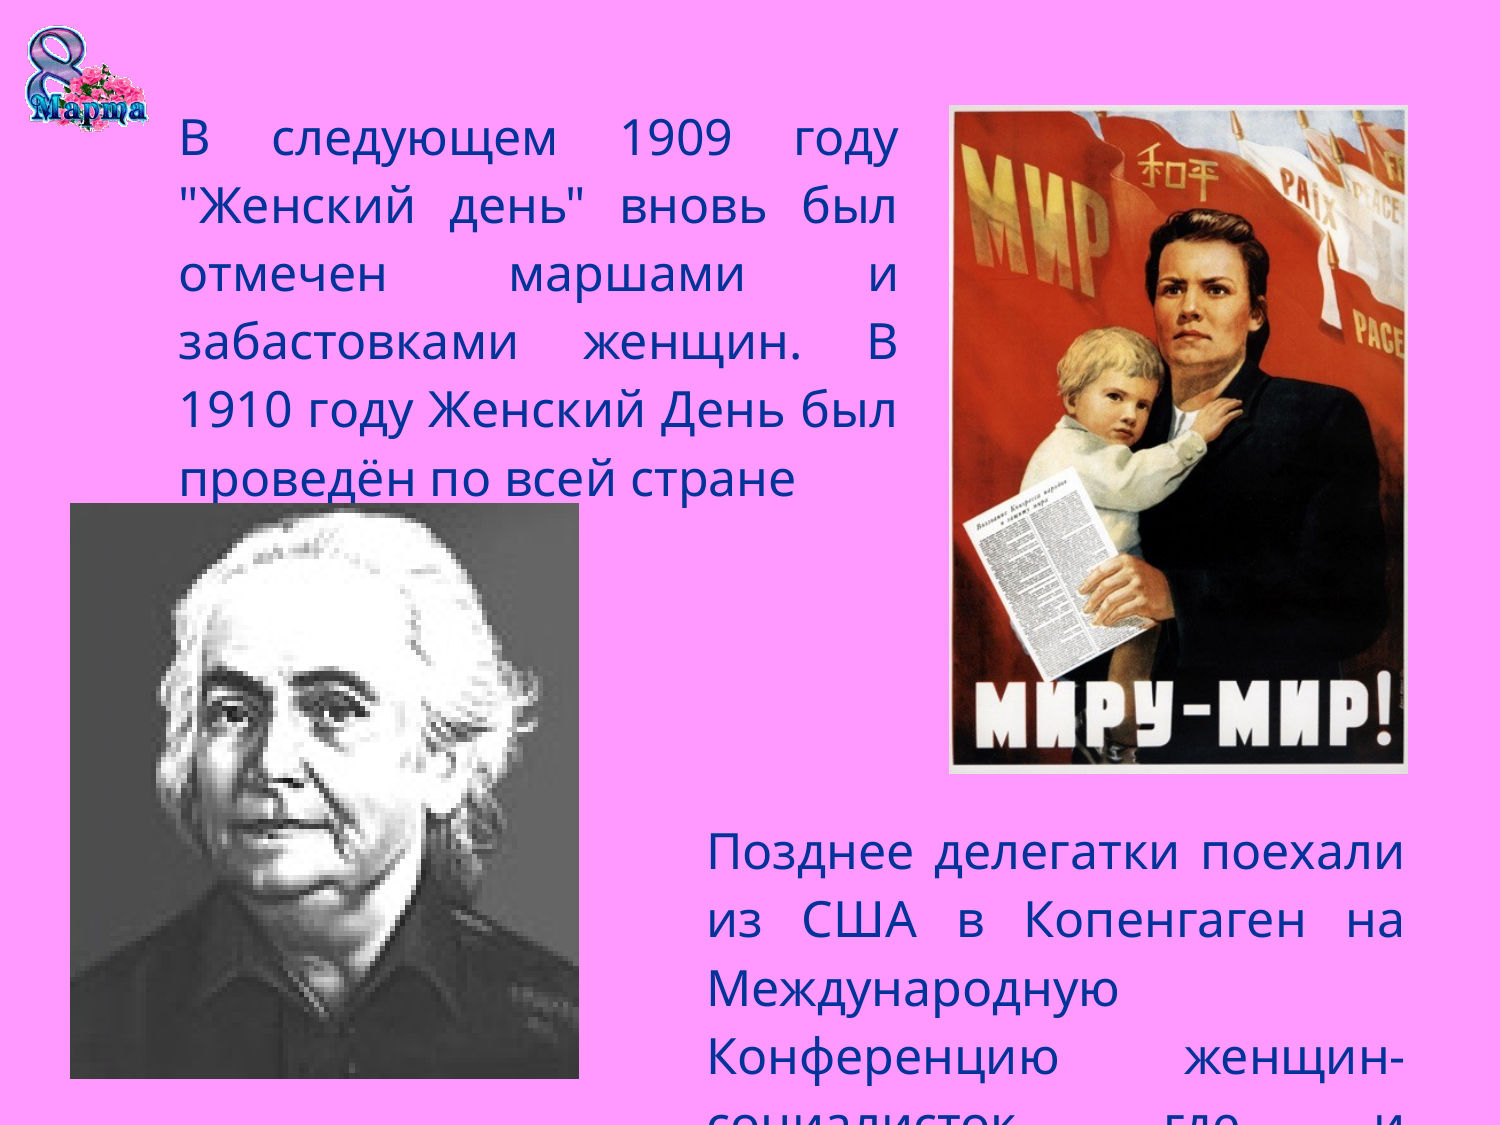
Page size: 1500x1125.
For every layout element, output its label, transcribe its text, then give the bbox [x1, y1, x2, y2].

text_box Позднее делегатки поехали из США в Копенгаген на Международную Конференцию женщин-социалисток, где и встретились с Кларой Цеткин… [691, 808, 1442, 1125]
text_box В следующем 1909 году "Женский день" вновь был отмечен маршами и забастовками женщин. В 1910 году Женский День был проведён по всей стране [164, 93, 915, 519]
picture [70, 503, 579, 1079]
picture [949, 105, 1408, 774]
